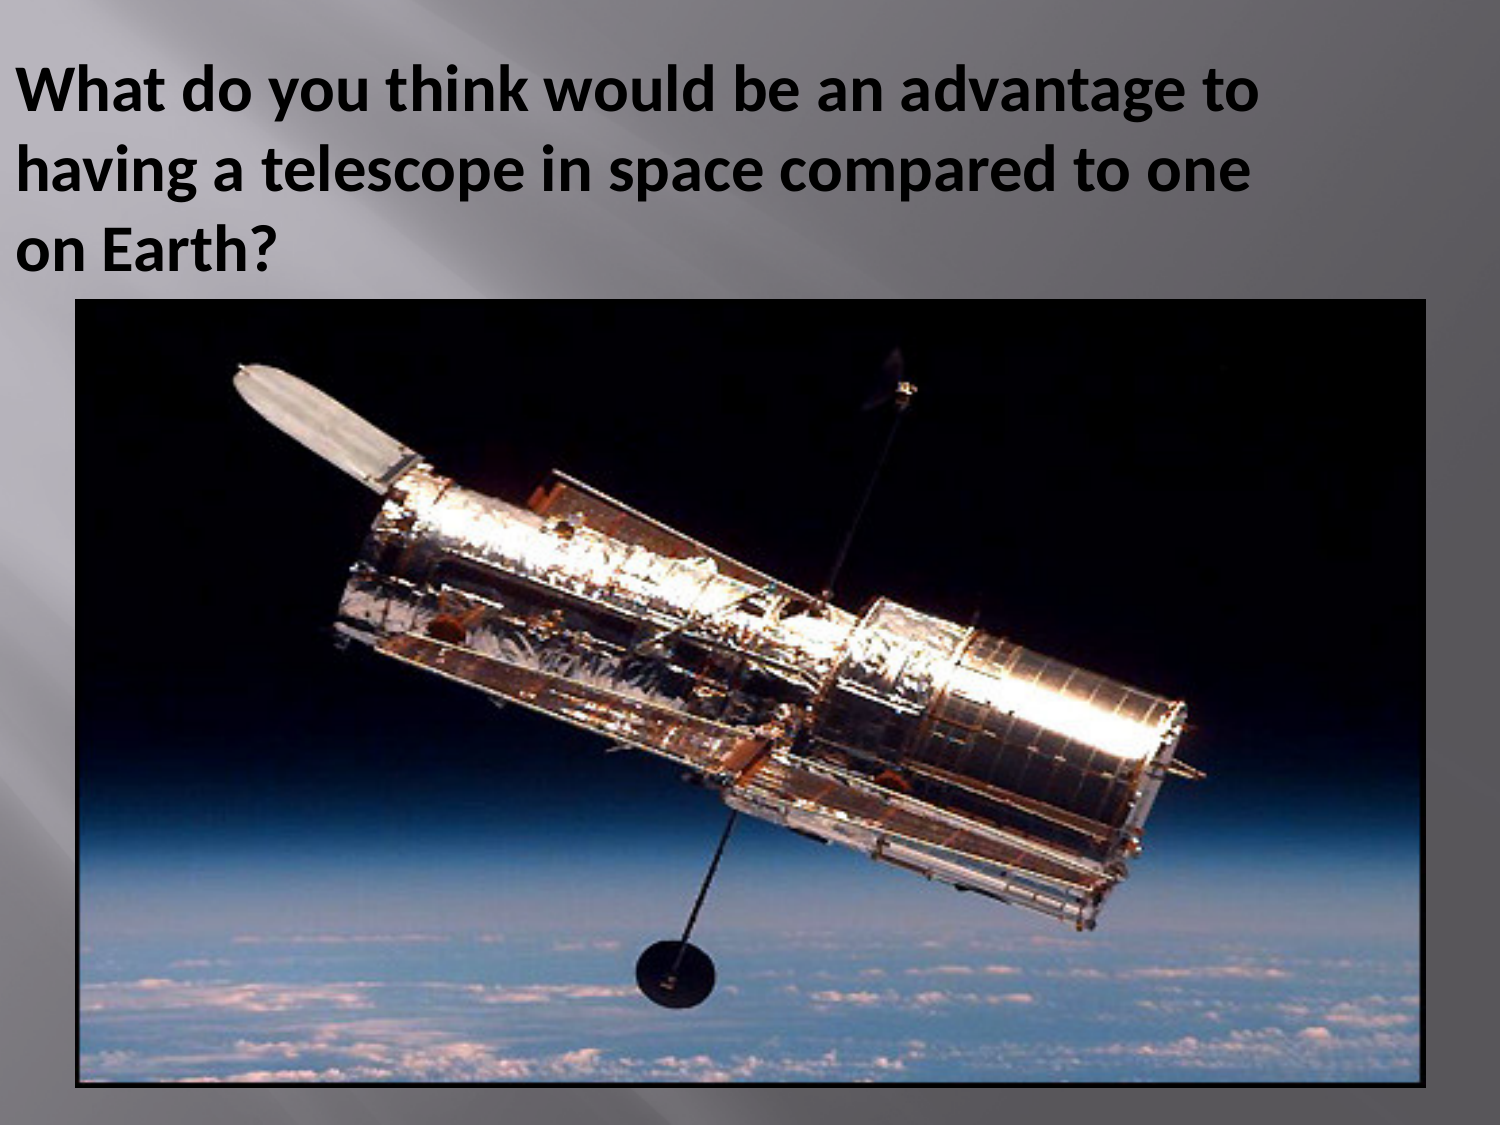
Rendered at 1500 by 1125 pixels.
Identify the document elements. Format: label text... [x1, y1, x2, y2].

picture [75, 299, 1426, 1088]
list What do you think would be an advantage to having a telescope in space compared to one on Earth? [0, 37, 1351, 1043]
